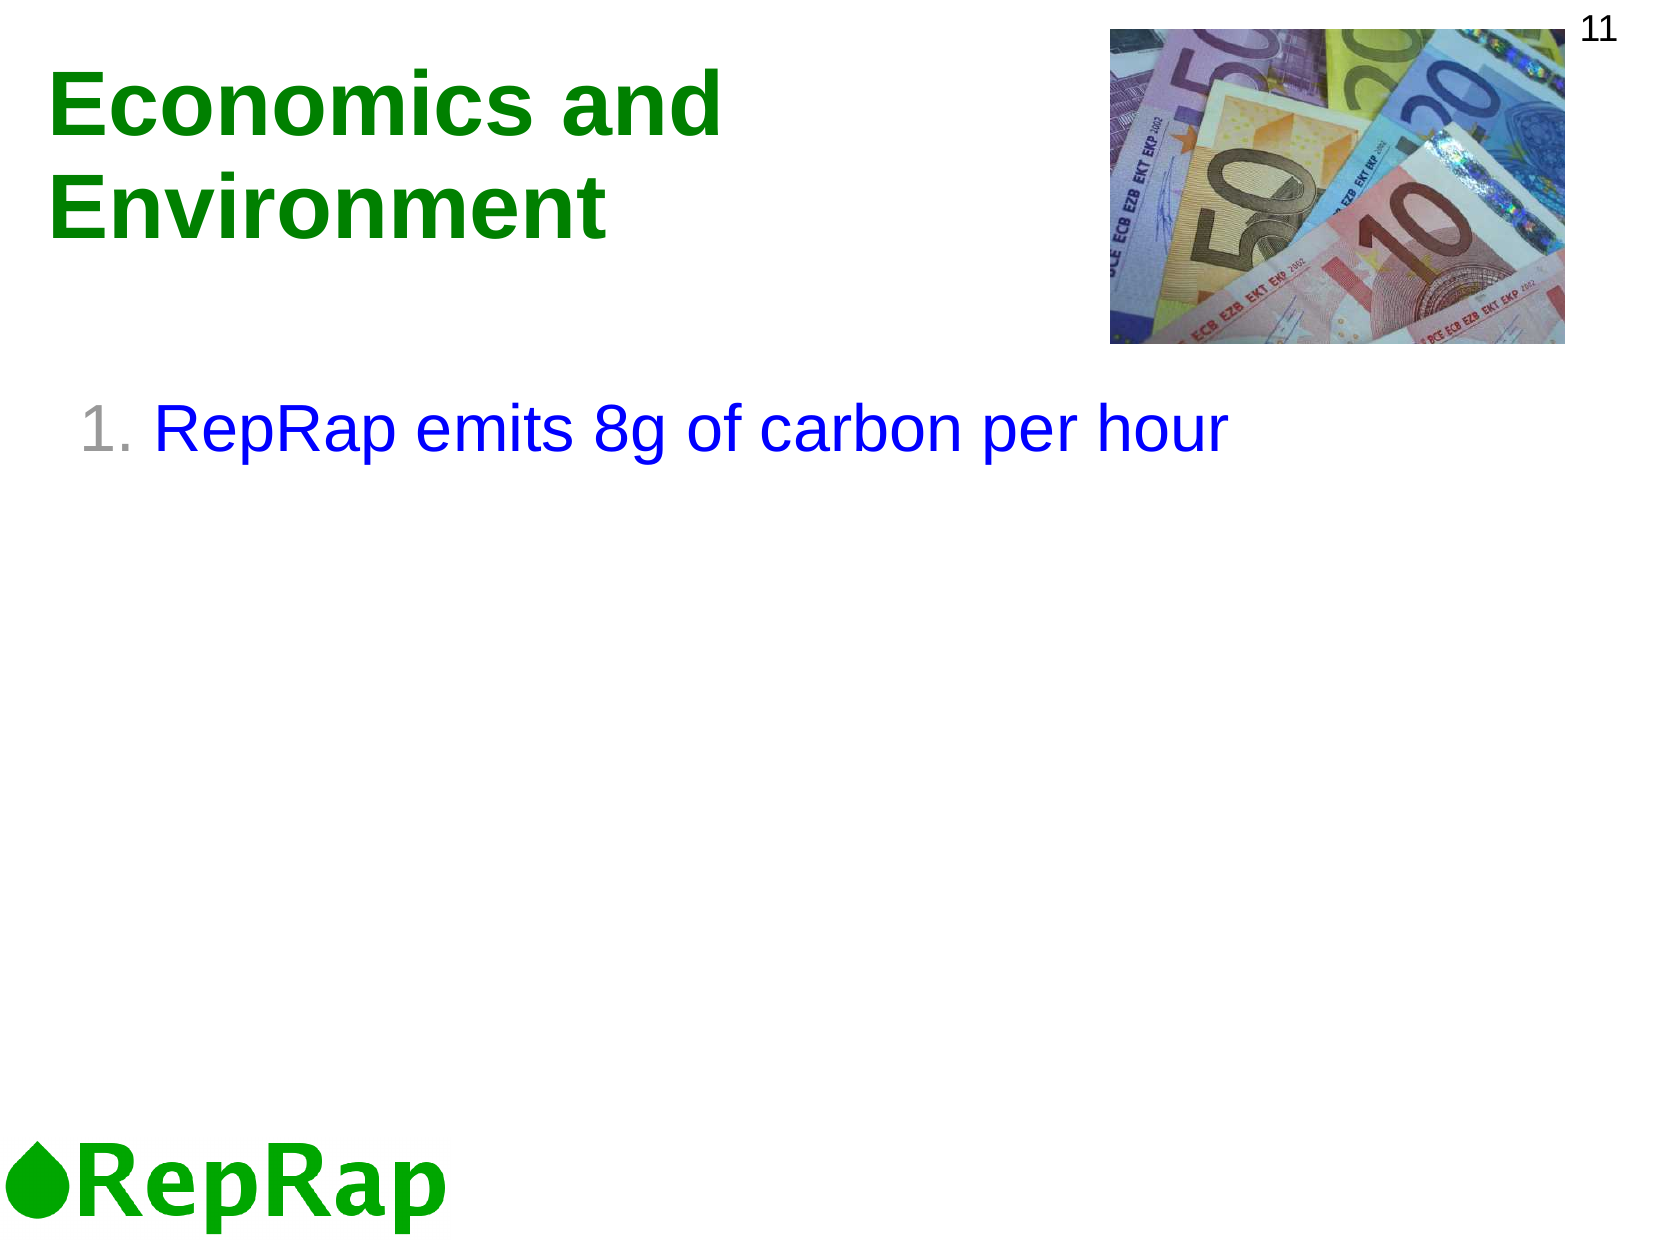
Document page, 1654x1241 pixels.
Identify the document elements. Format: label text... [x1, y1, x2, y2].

text_box 11 [1564, 0, 1654, 62]
picture [1110, 29, 1565, 344]
title Economics and Environment [47, 29, 1536, 384]
picture [0, 1137, 451, 1241]
text_box 1. RepRap emits 8g of carbon per hour [64, 383, 1240, 482]
